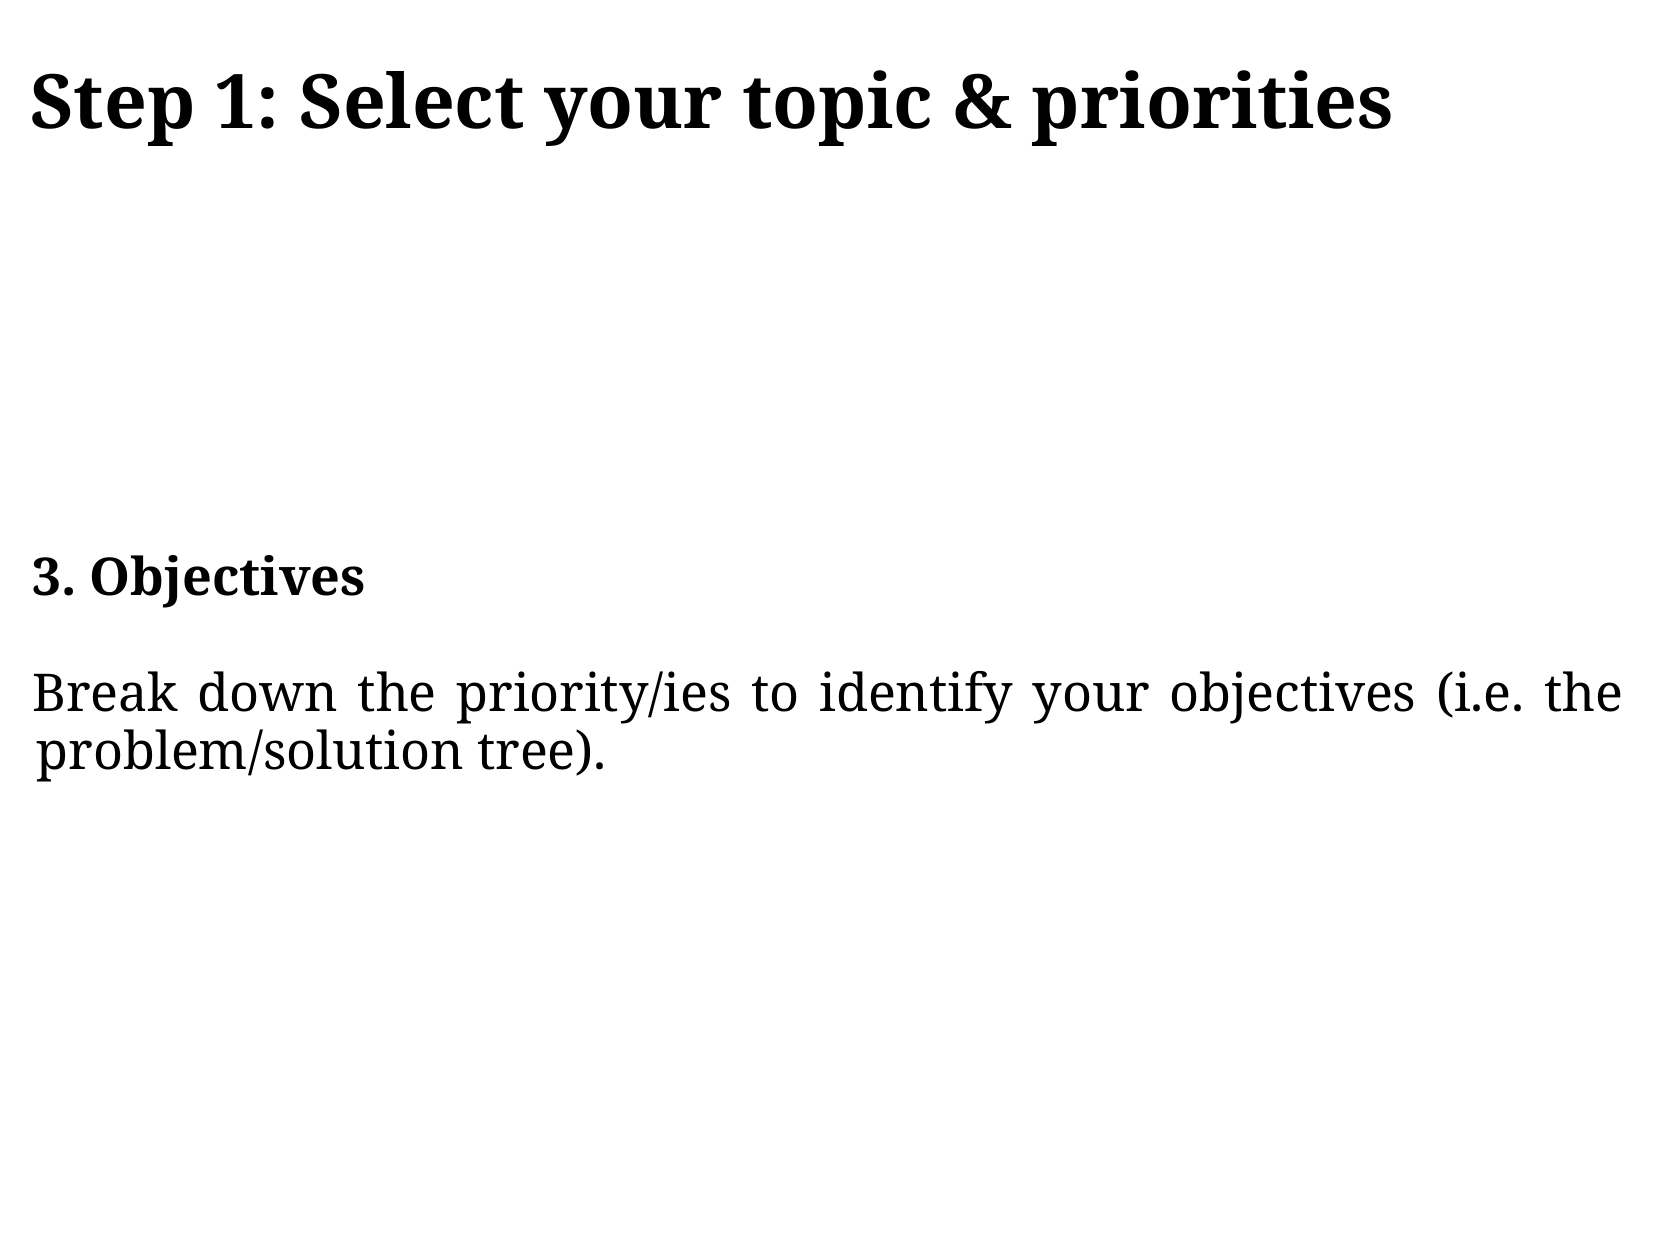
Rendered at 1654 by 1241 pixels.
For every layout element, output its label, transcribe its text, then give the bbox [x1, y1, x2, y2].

title Step 1: Select your topic & priorities [30, 0, 1519, 208]
text_box 3. Objectives Break down the priority/ies to identify your objectives (i.e. the problem/solution tree). [29, 366, 1625, 964]
